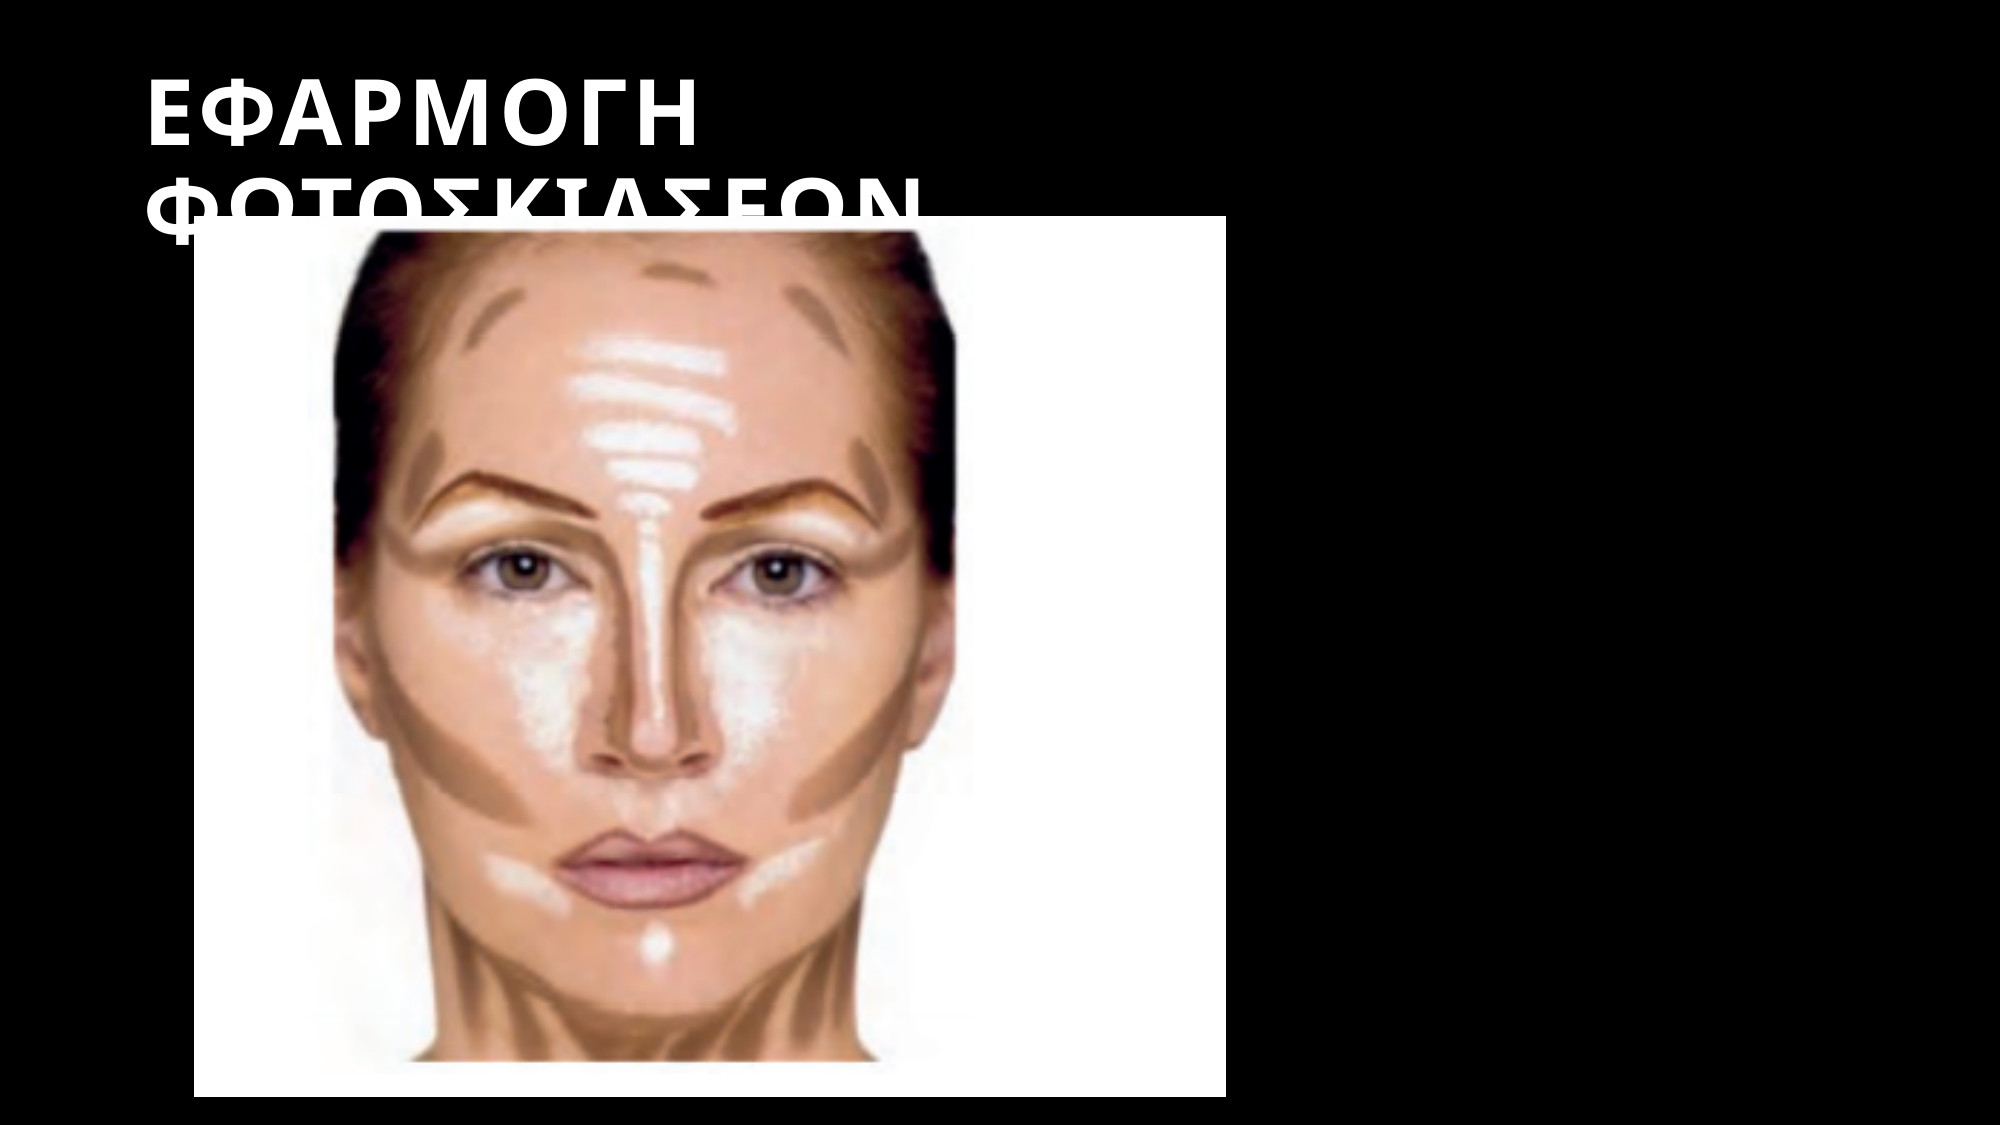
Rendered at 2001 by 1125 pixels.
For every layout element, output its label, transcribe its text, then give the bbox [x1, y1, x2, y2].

picture [194, 216, 1226, 1097]
title ΕΦΑΡΜΟΓΗ ΦΩΤΟΣΚΙΑΣΕΩΝ [125, 48, 1344, 199]
